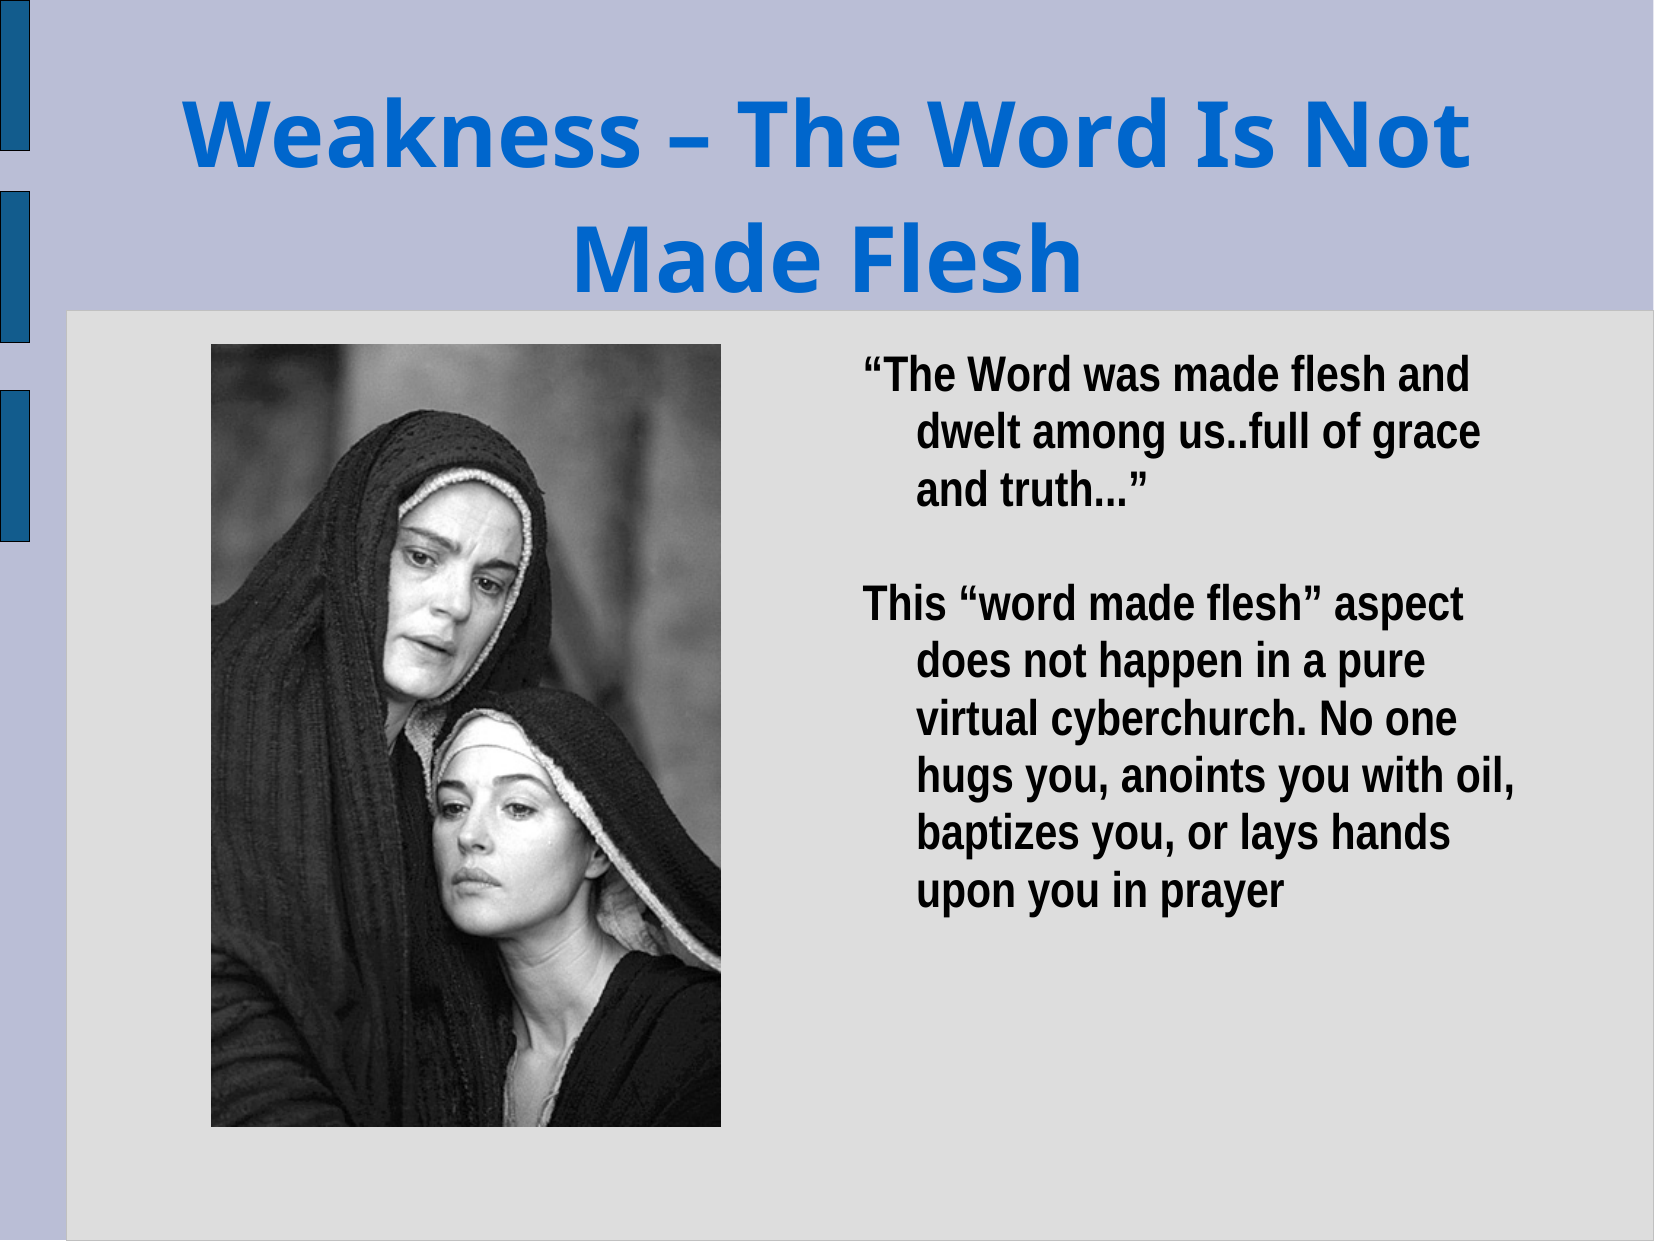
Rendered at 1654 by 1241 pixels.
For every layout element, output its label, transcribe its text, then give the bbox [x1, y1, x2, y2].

title Weakness – The Word Is Not Made Flesh [121, 81, 1534, 309]
list “The Word was made flesh and dwelt among us..full of grace and truth...” This “word made flesh” aspect does not happen in a pure virtual cyberchurch. No one hugs you, anoints you with oil, baptizes you, or lays hands upon you in prayer [845, 344, 1535, 1127]
picture [211, 344, 721, 1127]
